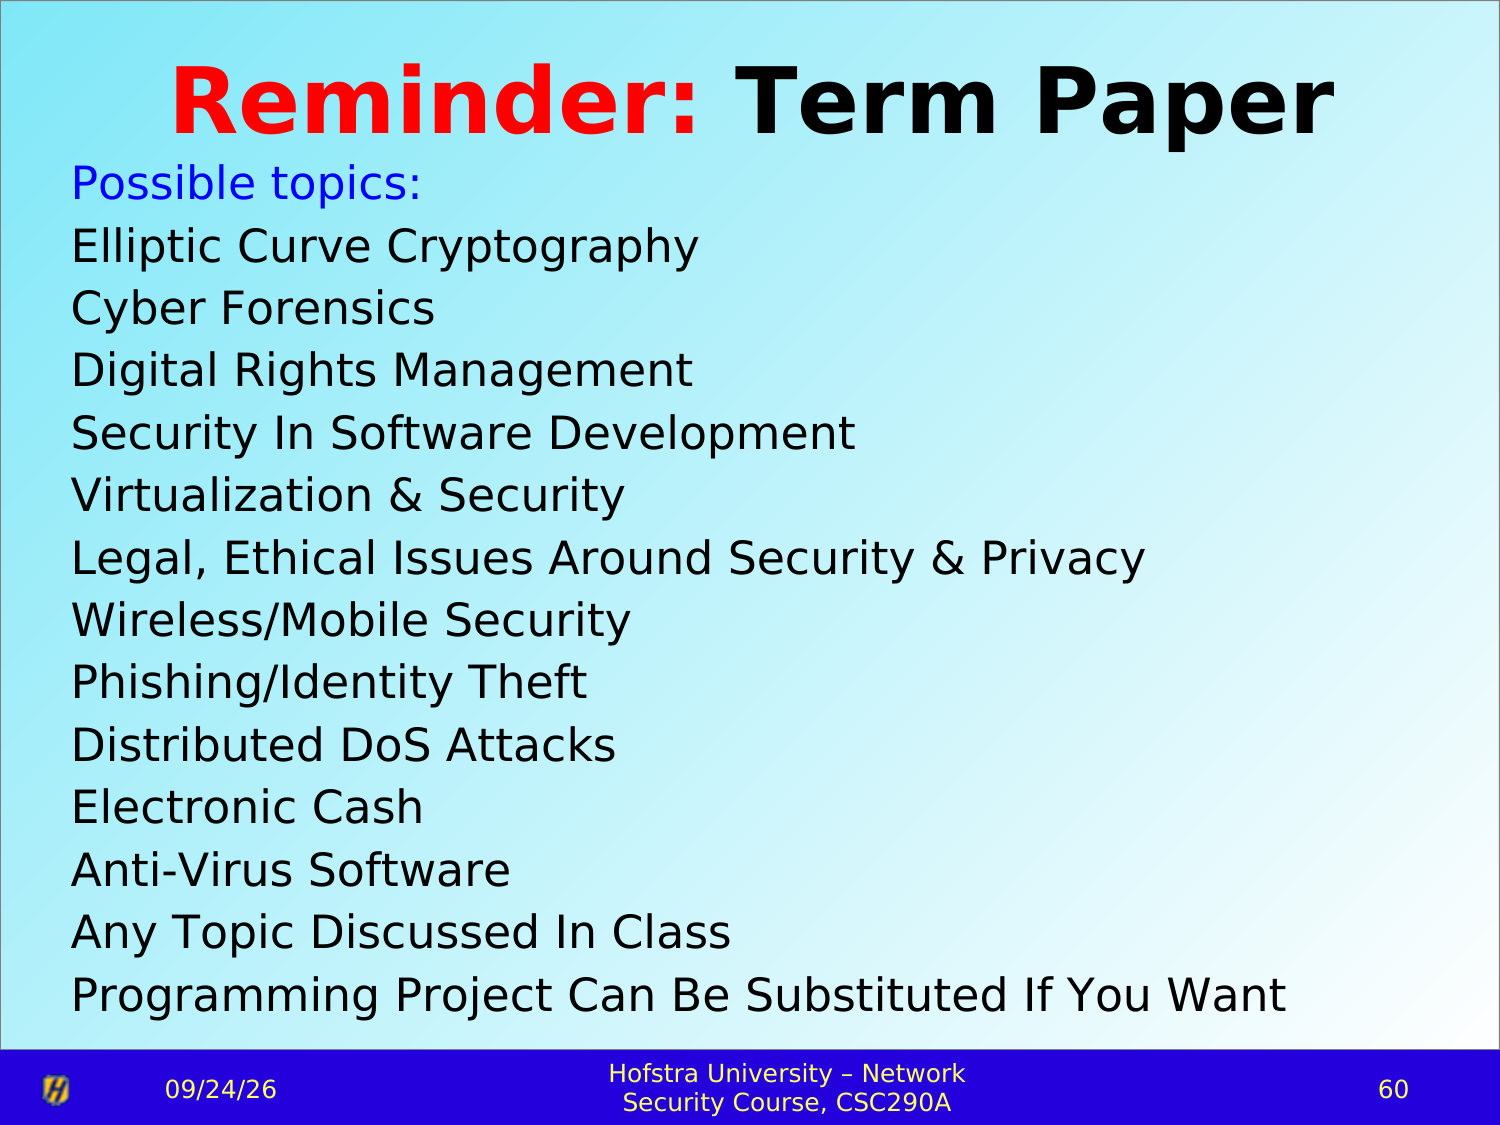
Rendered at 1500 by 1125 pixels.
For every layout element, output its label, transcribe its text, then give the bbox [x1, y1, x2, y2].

picture [37, 1072, 76, 1110]
title Reminder: Term Paper [112, 37, 1391, 153]
list Possible topics: Elliptic Curve Cryptography Cyber Forensics Digital Rights Management Security In Software Development Virtualization & Security Legal, Ethical Issues Around Security & Privacy Wireless/Mobile Security Phishing/Identity Theft Distributed DoS Attacks Electronic Cash Anti-Virus Software Any Topic Discussed In Class Programming Project Can Be Substituted If You Want [55, 153, 1463, 1034]
